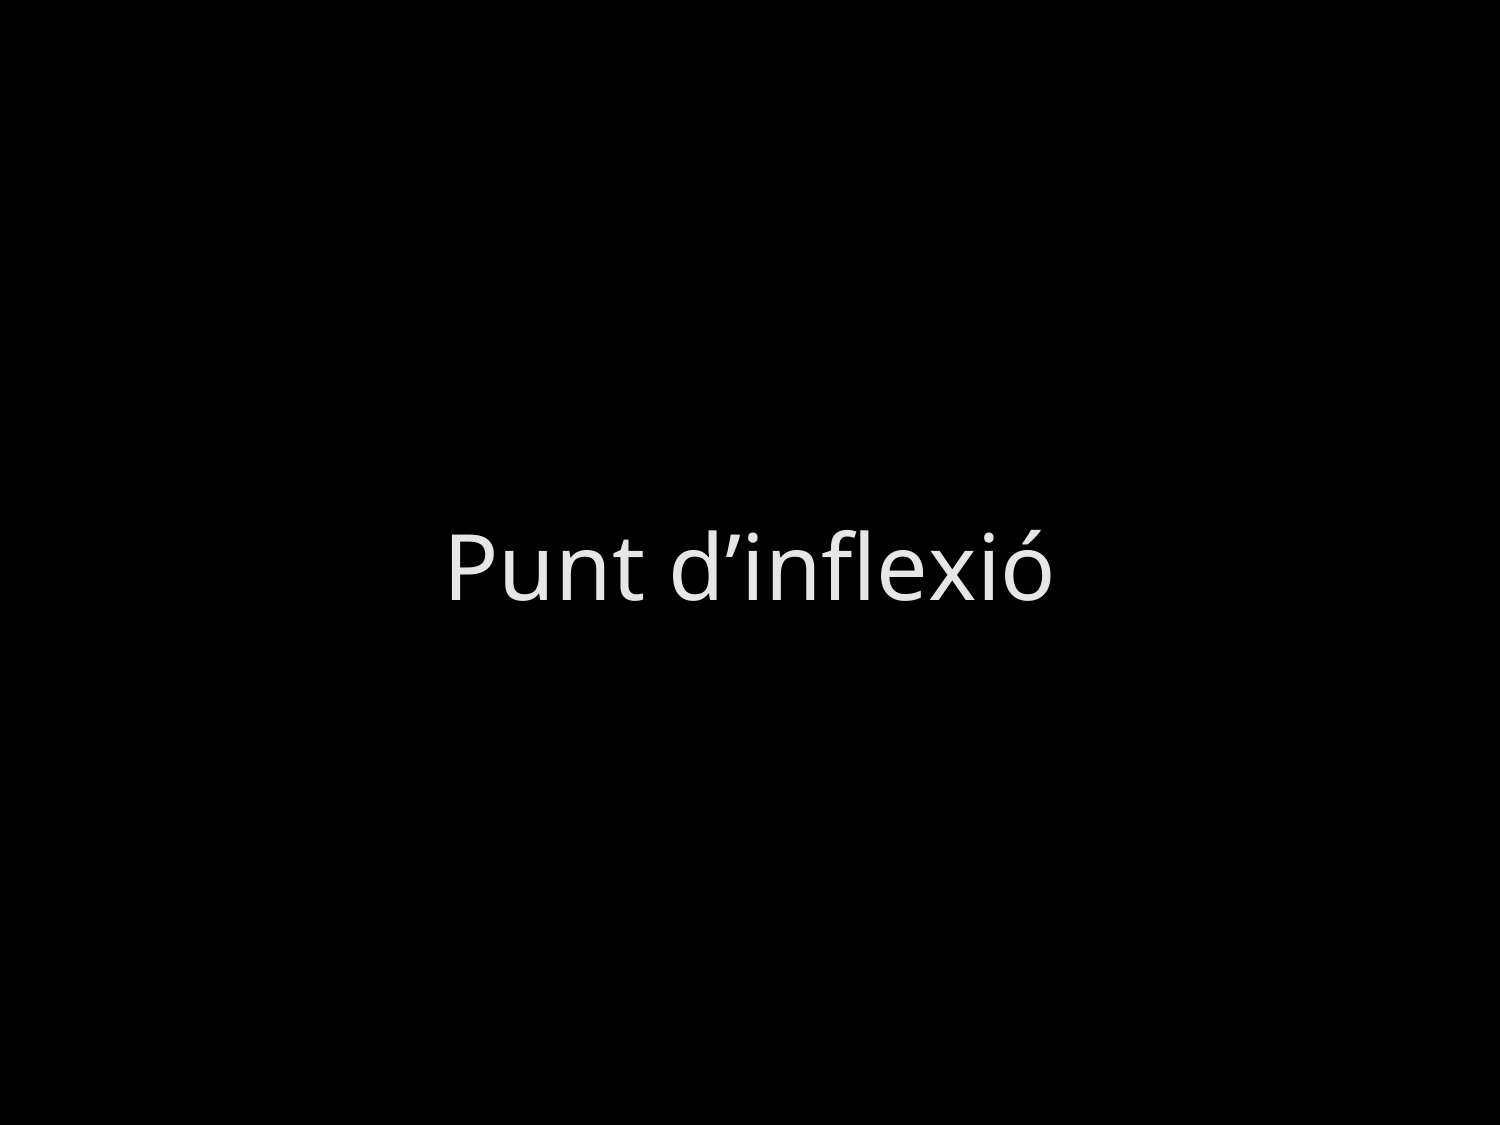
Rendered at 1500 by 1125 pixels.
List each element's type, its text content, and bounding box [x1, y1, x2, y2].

subtitle Punt d’inflexió [109, 112, 1391, 1013]
